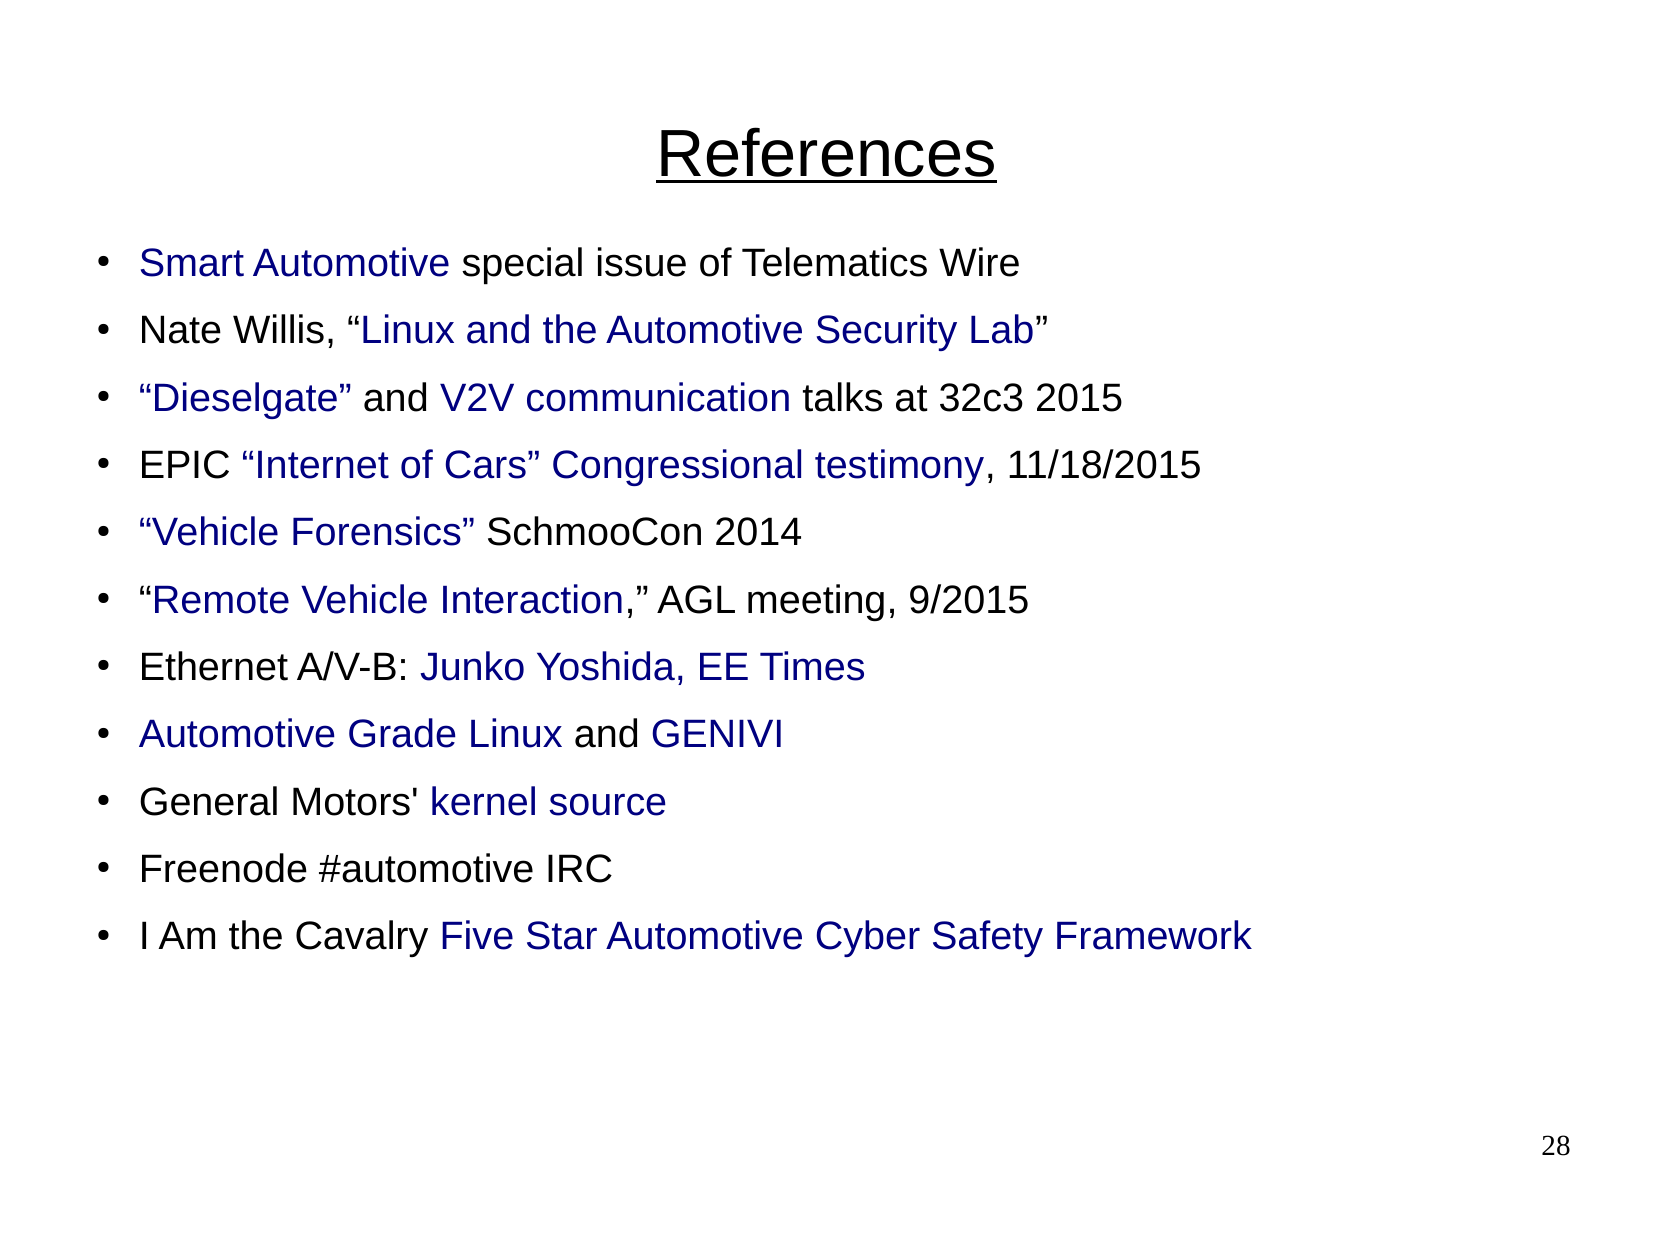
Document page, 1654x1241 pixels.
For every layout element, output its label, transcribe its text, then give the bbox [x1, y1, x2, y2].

title References [82, 49, 1571, 240]
list Smart Automotive special issue of Telematics Wire Nate Willis, “Linux and the Automotive Security Lab” “Dieselgate” and V2V communication talks at 32c3 2015 EPIC “Internet of Cars” Congressional testimony, 11/18/2015 “Vehicle Forensics” SchmooCon 2014 “Remote Vehicle Interaction,” AGL meeting, 9/2015 Ethernet A/V-B: Junko Yoshida, EE Times Automotive Grade Linux and GENIVI General Motors' kernel source Freenode #automotive IRC I Am the Cavalry Five Star Automotive Cyber Safety Framework [82, 240, 1571, 961]
